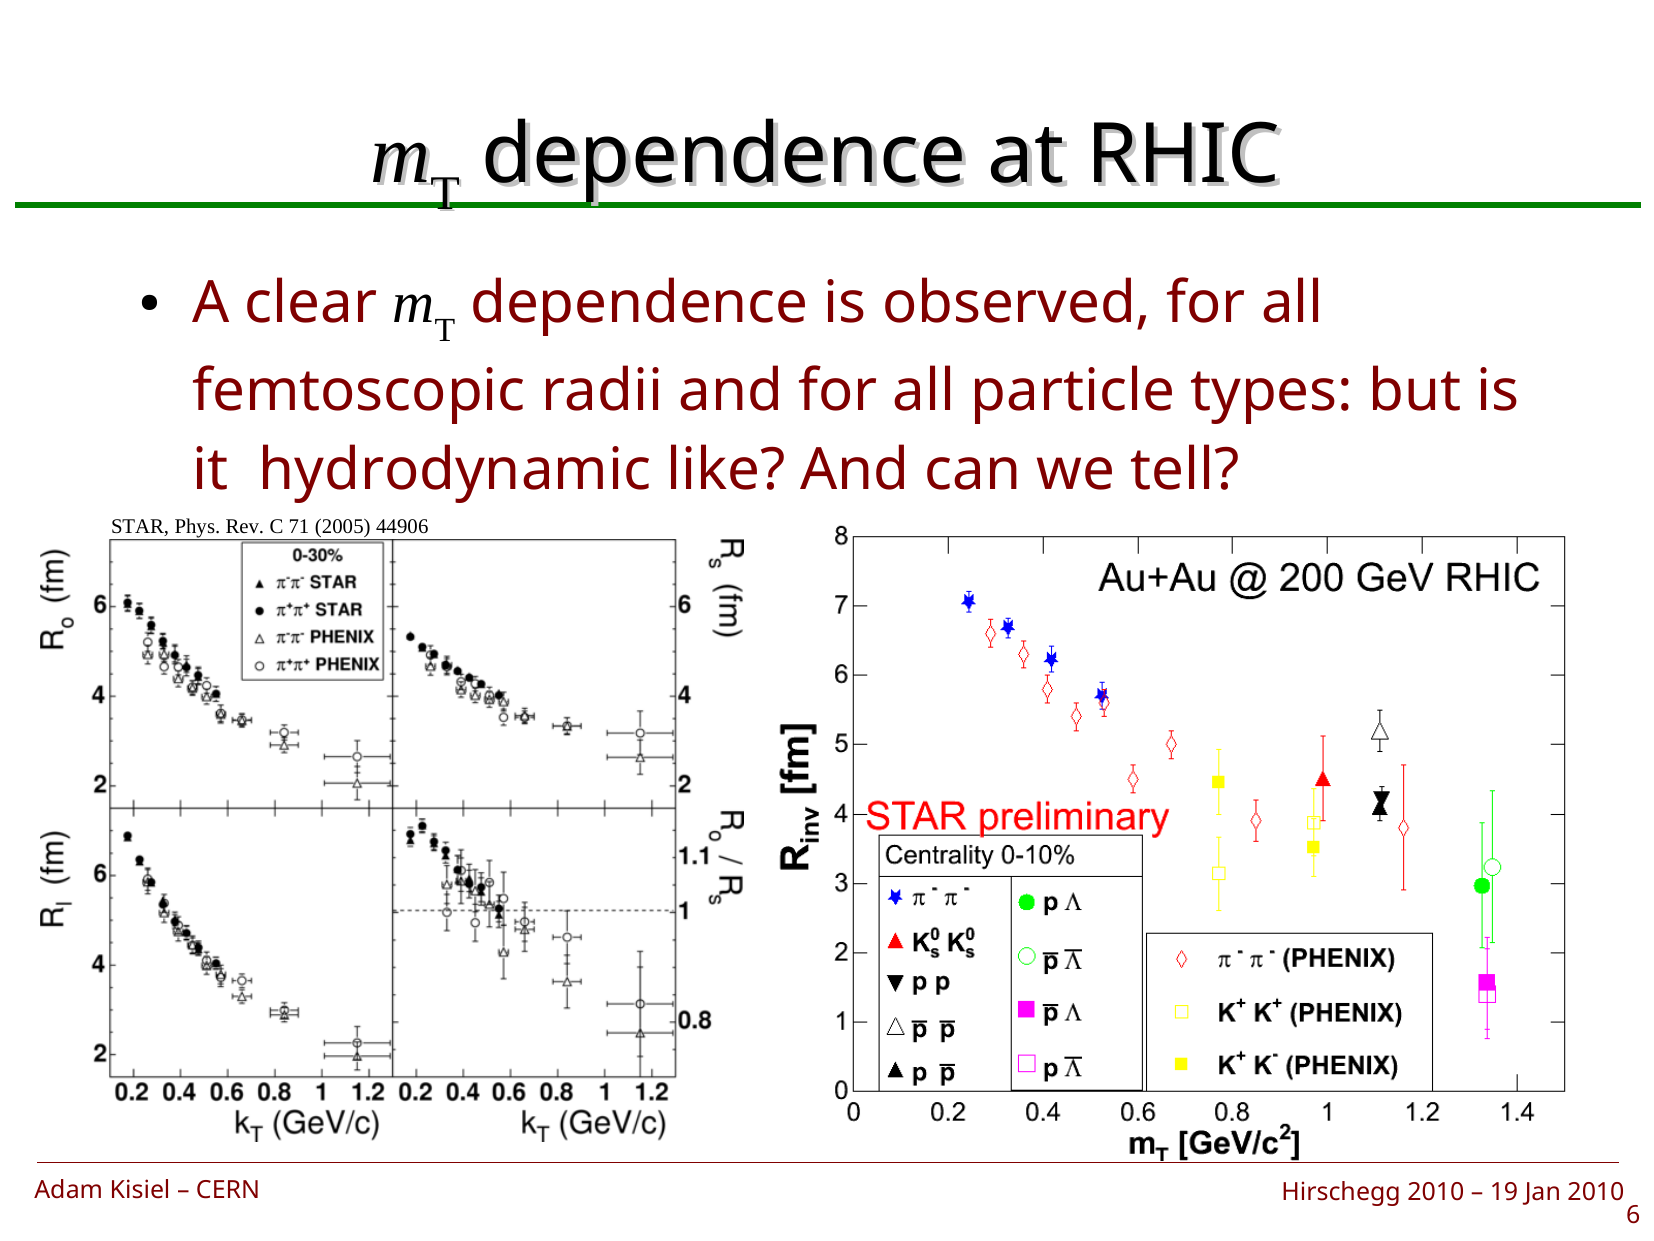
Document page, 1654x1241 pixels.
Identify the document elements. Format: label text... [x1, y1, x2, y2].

title mT dependence at RHIC [119, 52, 1532, 261]
text_box STAR, Phys. Rev. C 71 (2005) 44906 [111, 515, 510, 539]
list A clear mT dependence is observed, for all femtoscopic radii and for all particle types: but is it hydrodynamic like? And can we tell? [121, 259, 1533, 1127]
picture [764, 467, 1653, 1161]
picture [40, 539, 744, 1142]
